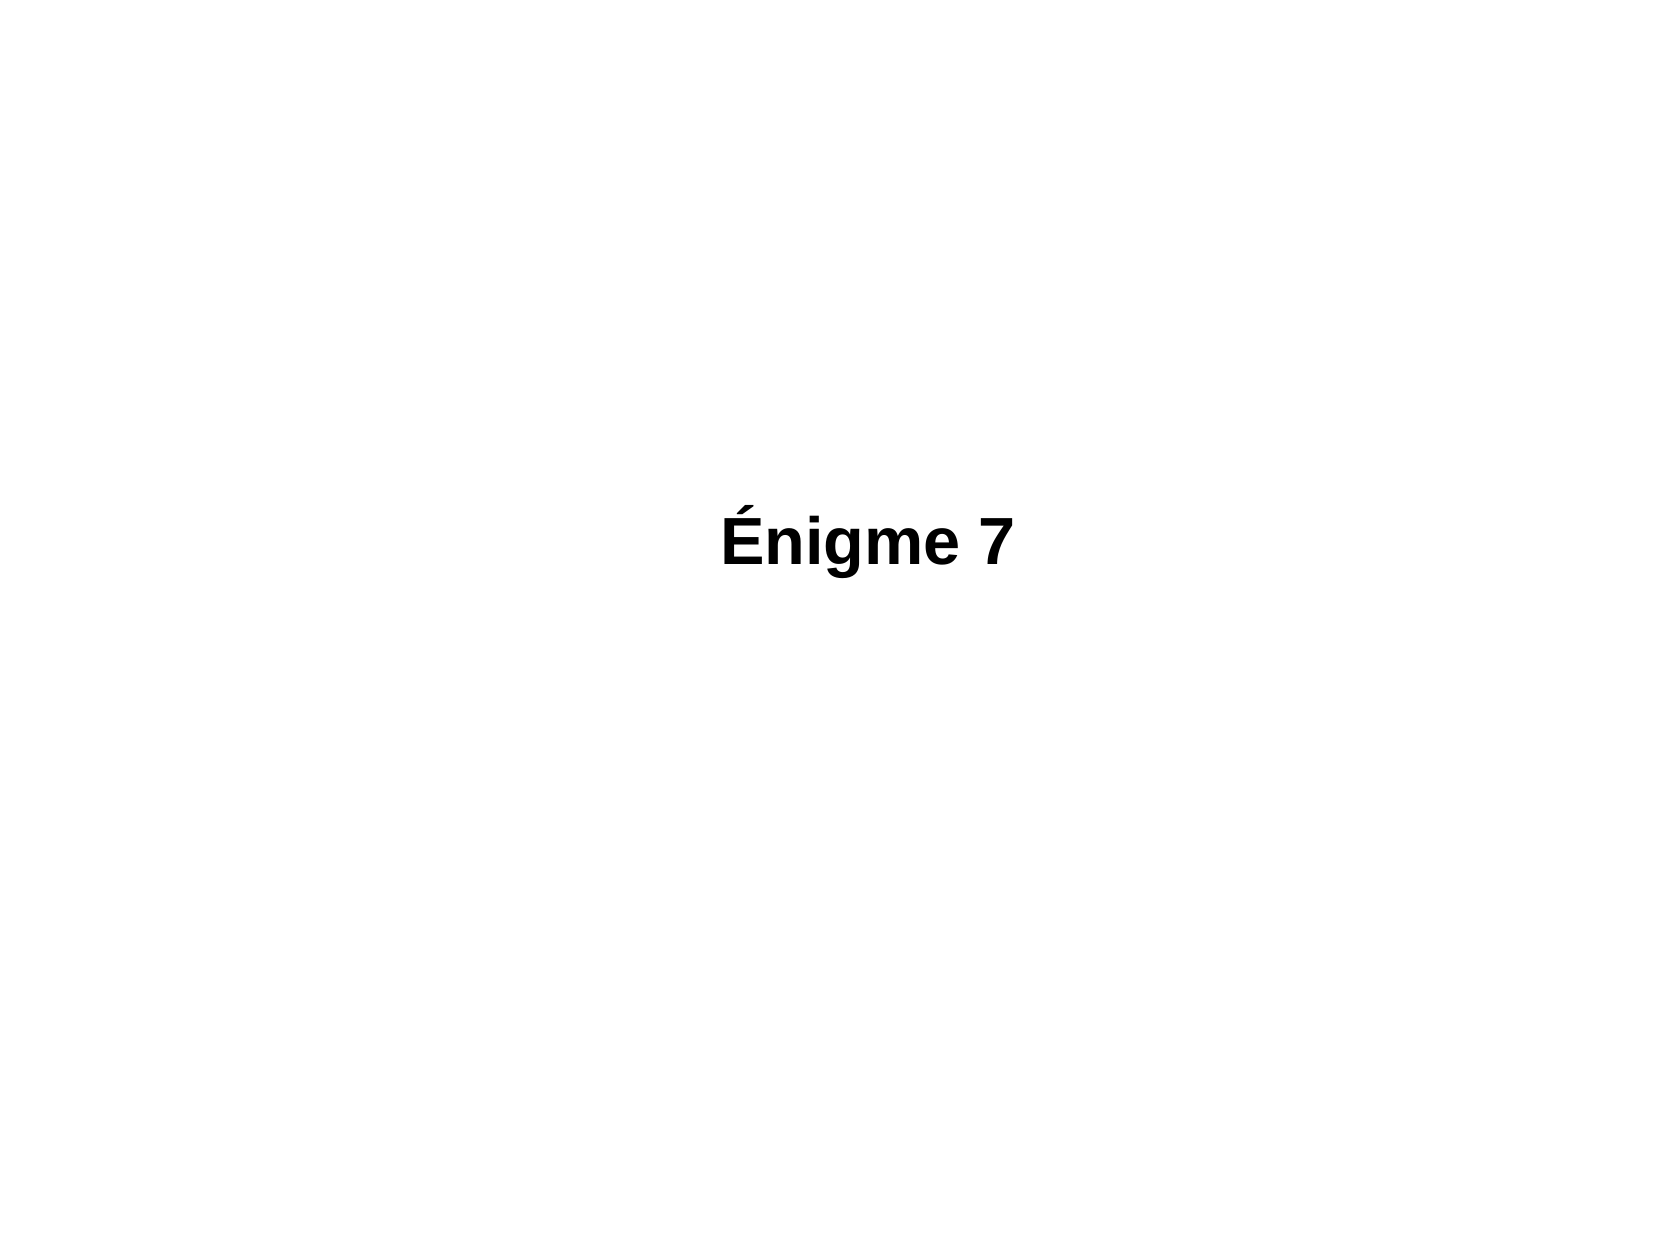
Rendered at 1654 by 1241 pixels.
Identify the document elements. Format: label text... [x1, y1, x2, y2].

list Énigme 7 [88, 295, 1577, 1114]
